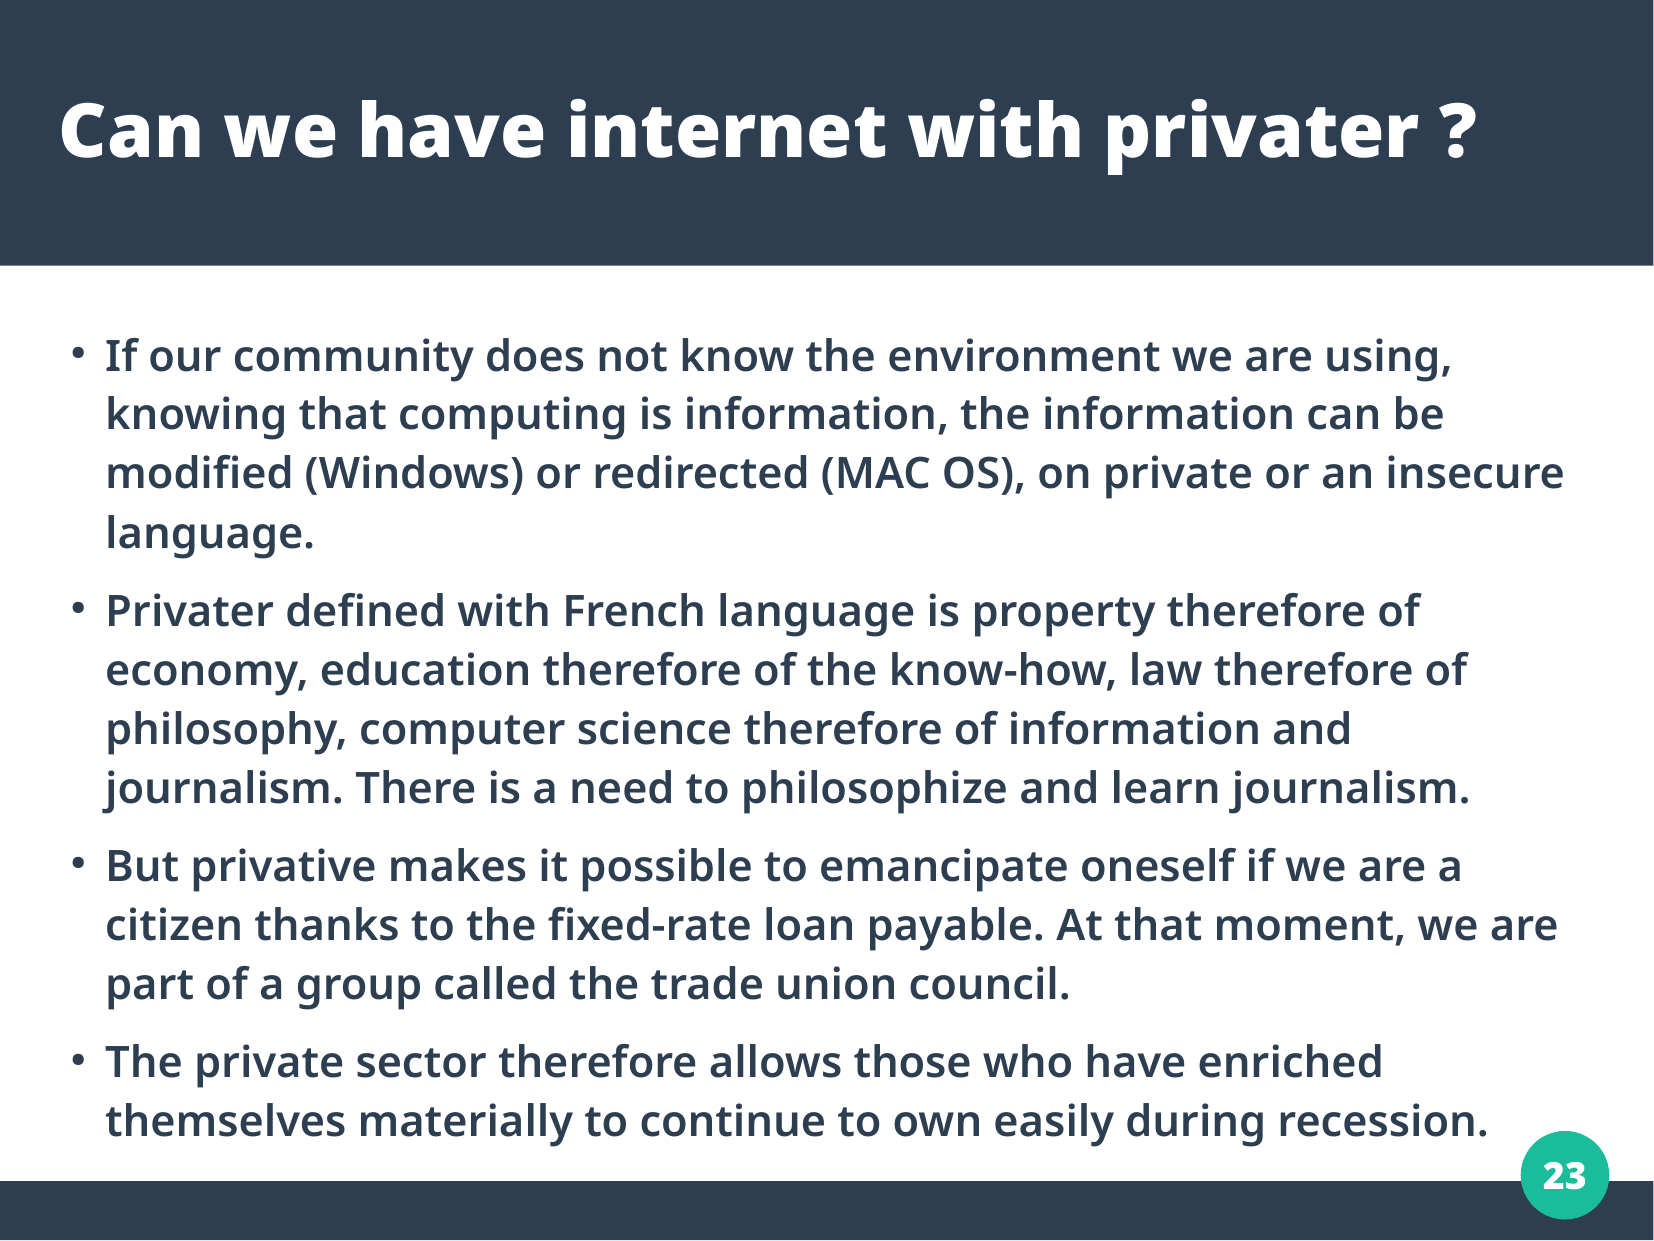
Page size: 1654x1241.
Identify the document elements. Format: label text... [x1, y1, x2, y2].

title Can we have internet with privater ? [59, 49, 1595, 207]
list If our community does not know the environment we are using, knowing that computing is information, the information can be modified (Windows) or redirected (MAC OS), on private or an insecure language. Privater defined with French language is property therefore of economy, education therefore of the know-how, law therefore of philosophy, computer science therefore of information and journalism. There is a need to philosophize and learn journalism. But privative makes it possible to emancipate oneself if we are a citizen thanks to the fixed-rate loan payable. At that moment, we are part of a group called the trade union council. The private sector therefore allows those who have enriched themselves materially to continue to own easily during recession. [59, 324, 1595, 1152]
